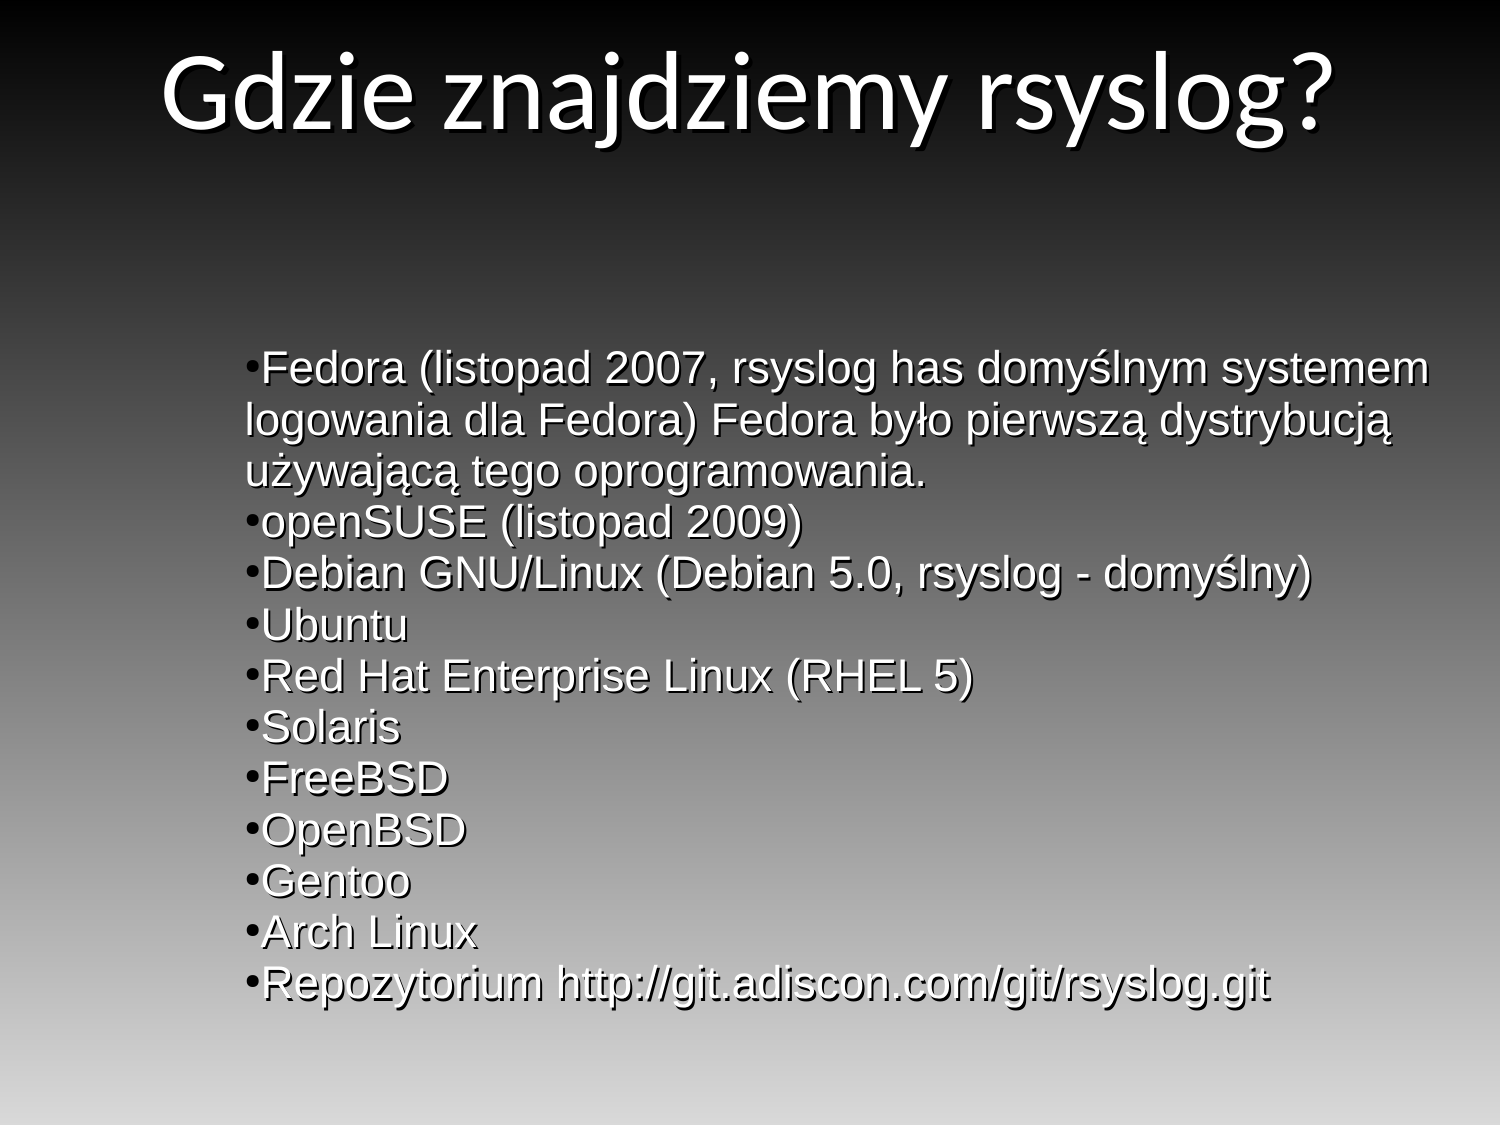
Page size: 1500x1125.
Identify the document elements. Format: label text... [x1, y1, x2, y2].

title Gdzie znajdziemy rsyslog? [75, 33, 1425, 244]
subtitle Fedora (listopad 2007, rsyslog has domyślnym systemem logowania dla Fedora) Fedora było pierwszą dystrybucją używającą tego oprogramowania. openSUSE (listopad 2009) Debian GNU/Linux (Debian 5.0, rsyslog - domyślny) Ubuntu Red Hat Enterprise Linux (RHEL 5) Solaris FreeBSD OpenBSD Gentoo Arch Linux Repozytorium http://git.adiscon.com/git/rsyslog.git [244, 311, 1500, 1040]
